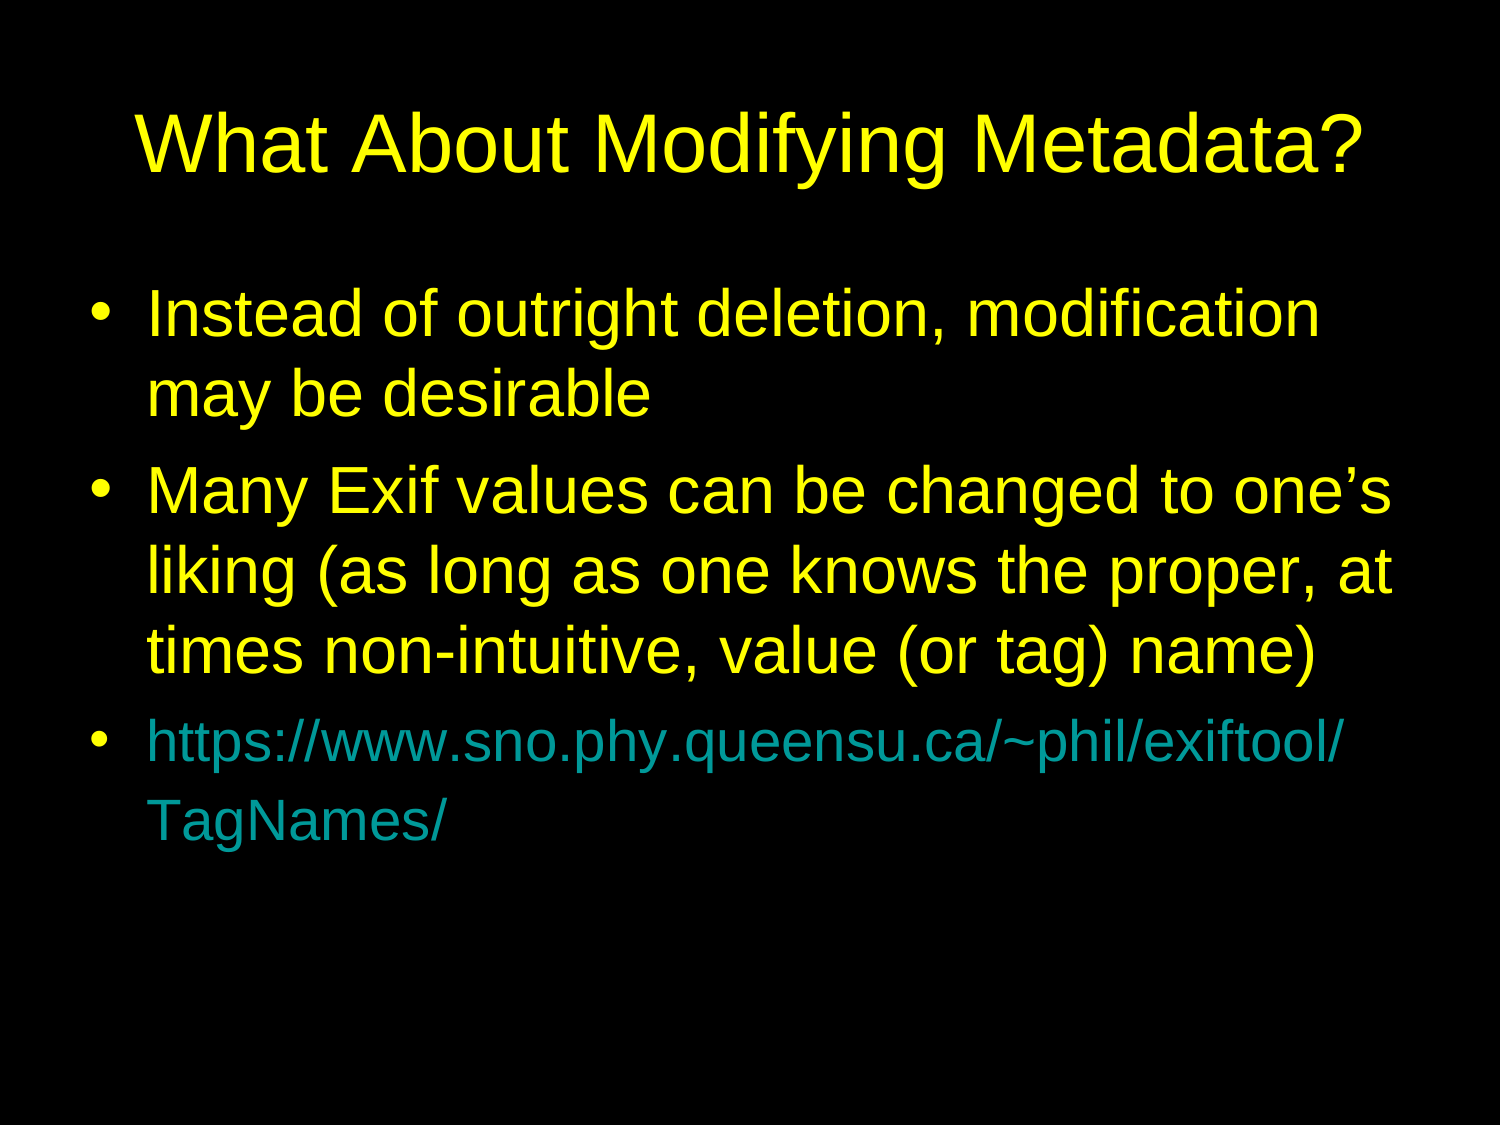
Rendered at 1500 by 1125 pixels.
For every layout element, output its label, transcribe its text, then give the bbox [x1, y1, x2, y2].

list Instead of outright deletion, modification may be desirable Many Exif values can be changed to one’s liking (as long as one knows the proper, at times non-intuitive, value (or tag) name) https://www.sno.phy.queensu.ca/~phil/exiftool/TagNames/ [75, 262, 1426, 1006]
title What About Modifying Metadata? [75, 45, 1426, 233]
